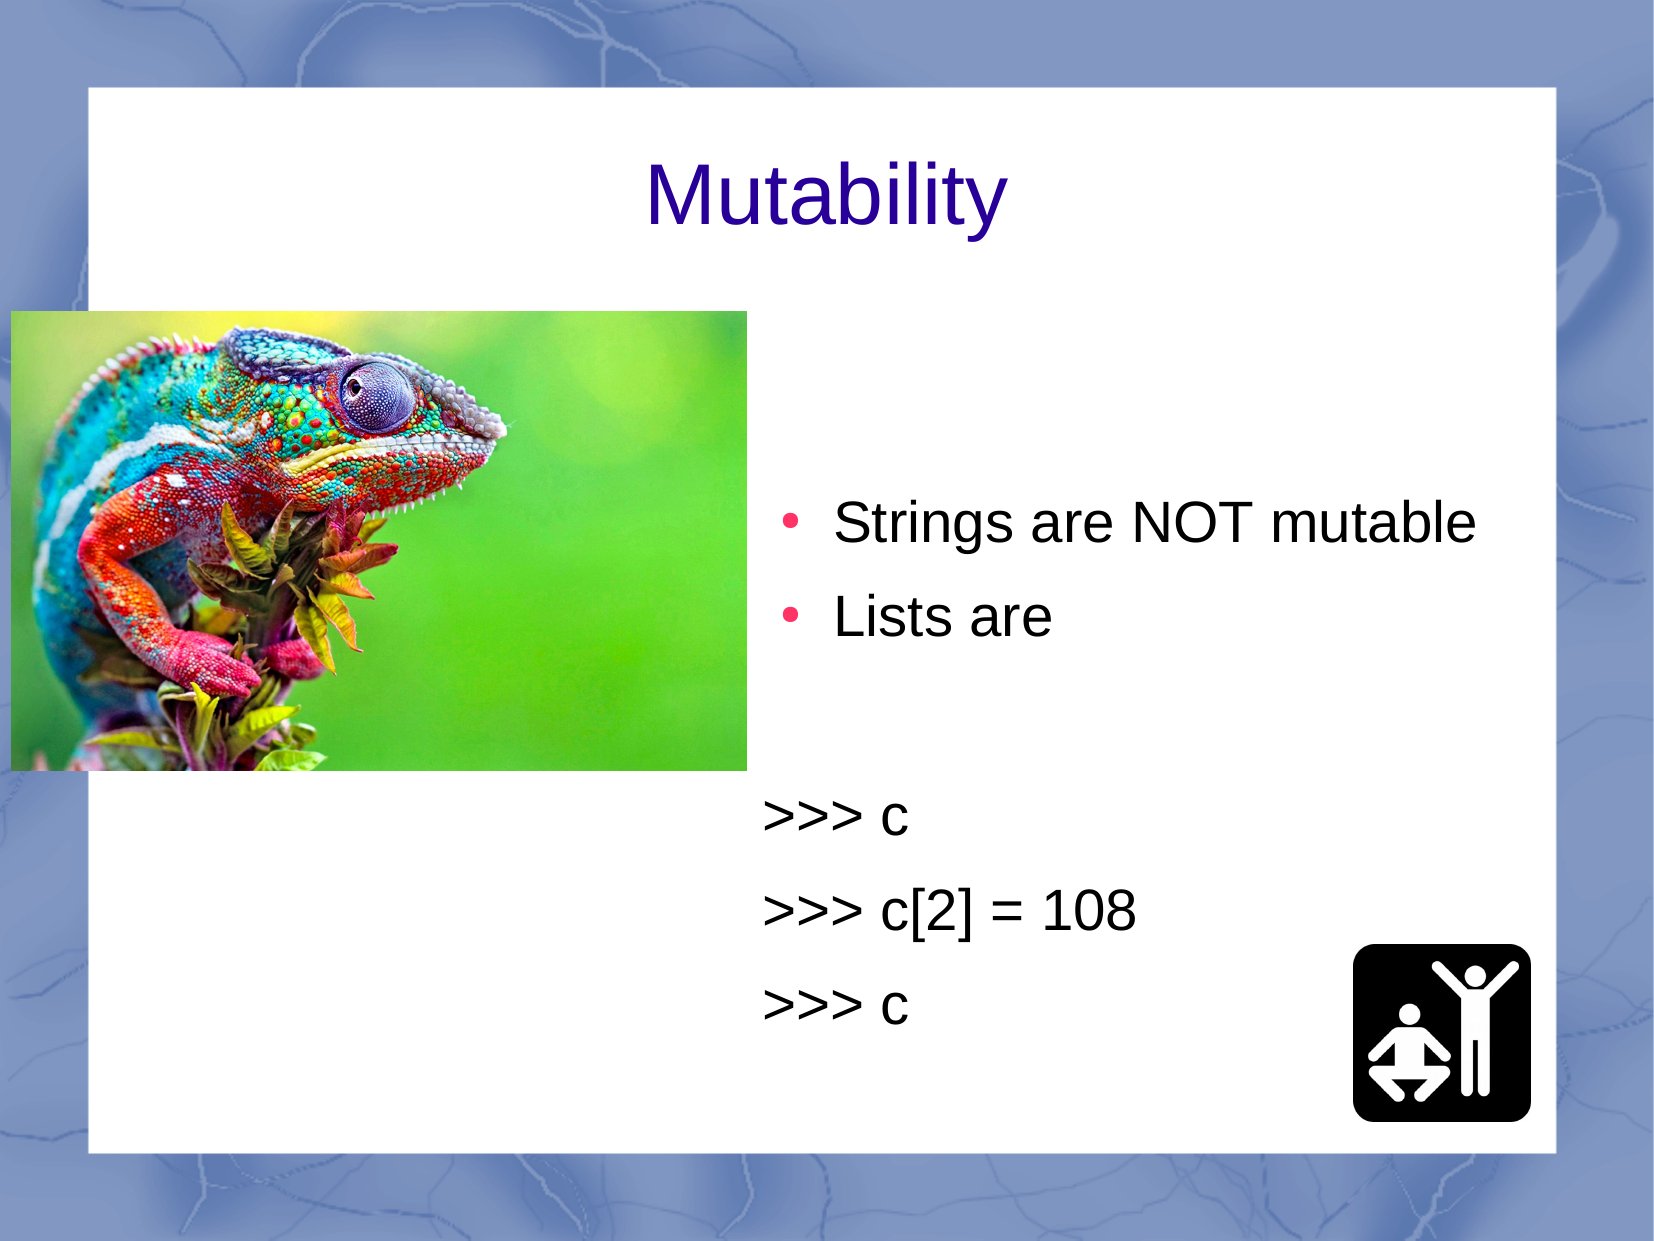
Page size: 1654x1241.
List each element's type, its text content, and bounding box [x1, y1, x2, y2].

list Strings are NOT mutable Lists are >>> c >>> c[2] = 108 >>> c [762, 489, 1591, 1209]
picture [0, 0, 1654, 1241]
title Mutability [118, 90, 1536, 298]
